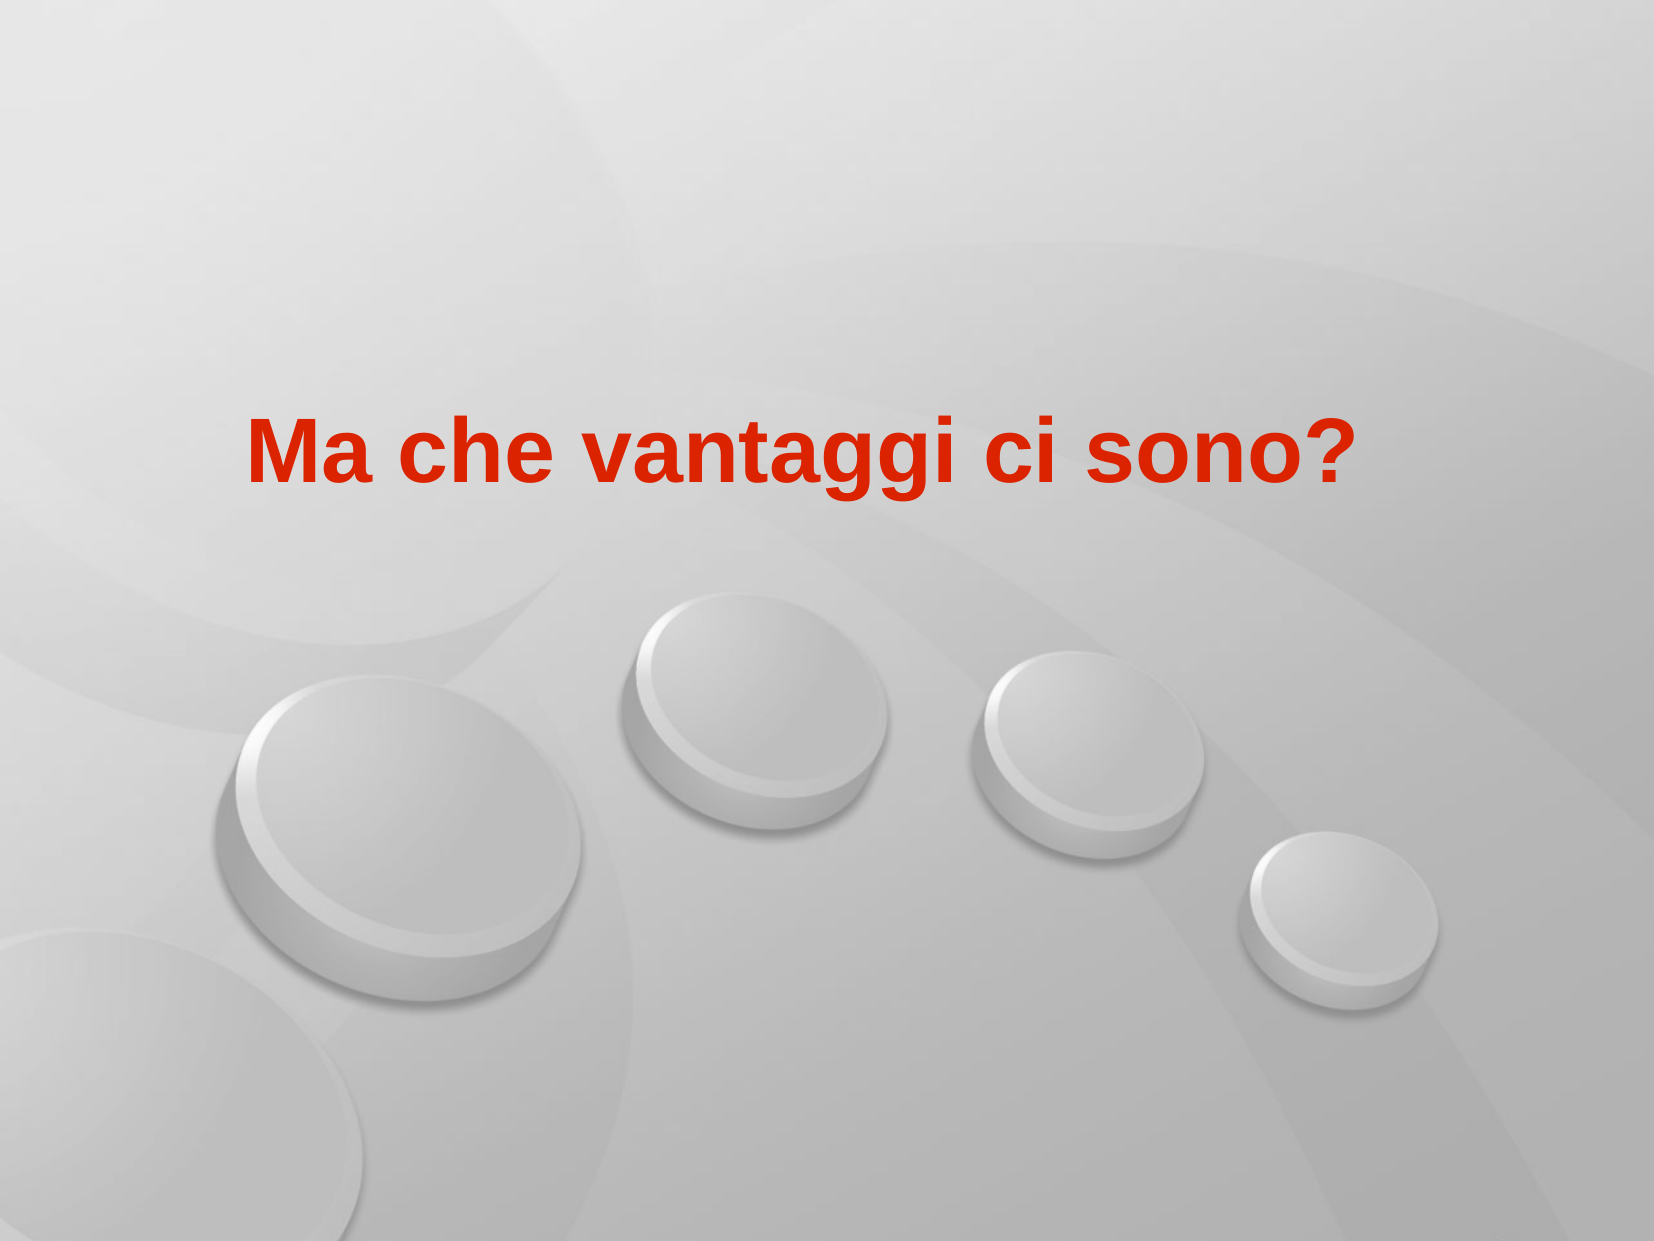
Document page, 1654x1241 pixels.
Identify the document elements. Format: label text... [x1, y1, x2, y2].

picture [0, 0, 1654, 1241]
title Ma che vantaggi ci sono? [59, 354, 1548, 547]
